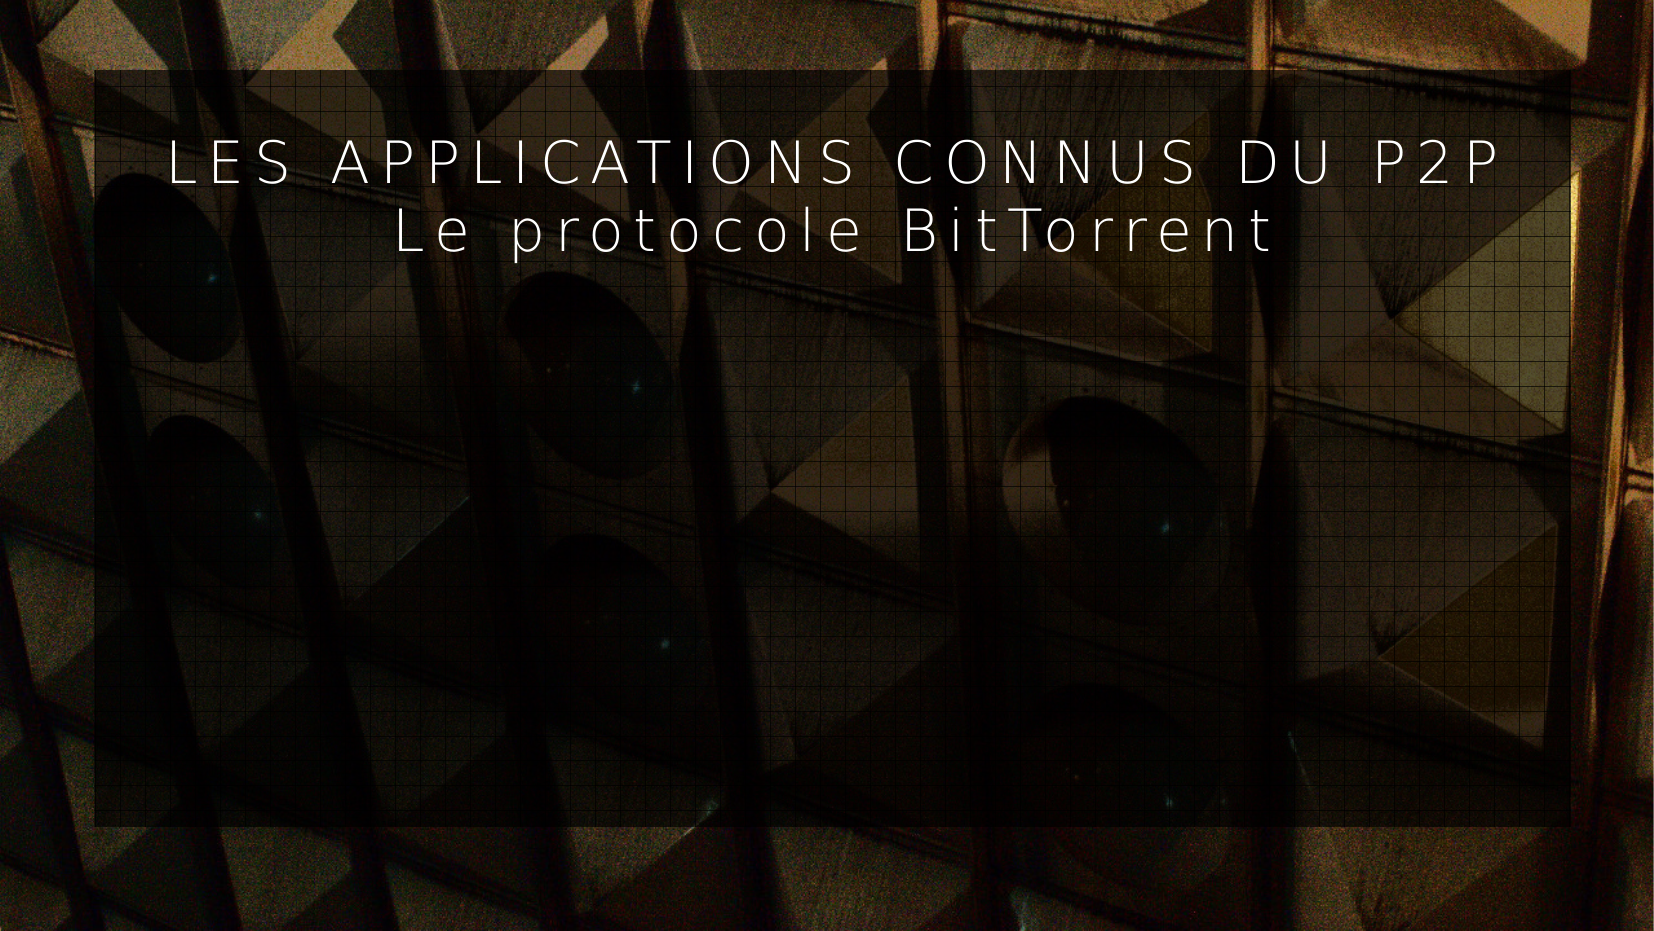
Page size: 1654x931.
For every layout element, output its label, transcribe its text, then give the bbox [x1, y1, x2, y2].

text_box LES APPLICATIONS CONNUS DU P2P Le protocole BitTorrent [94, 70, 1571, 827]
picture [0, 0, 1654, 931]
